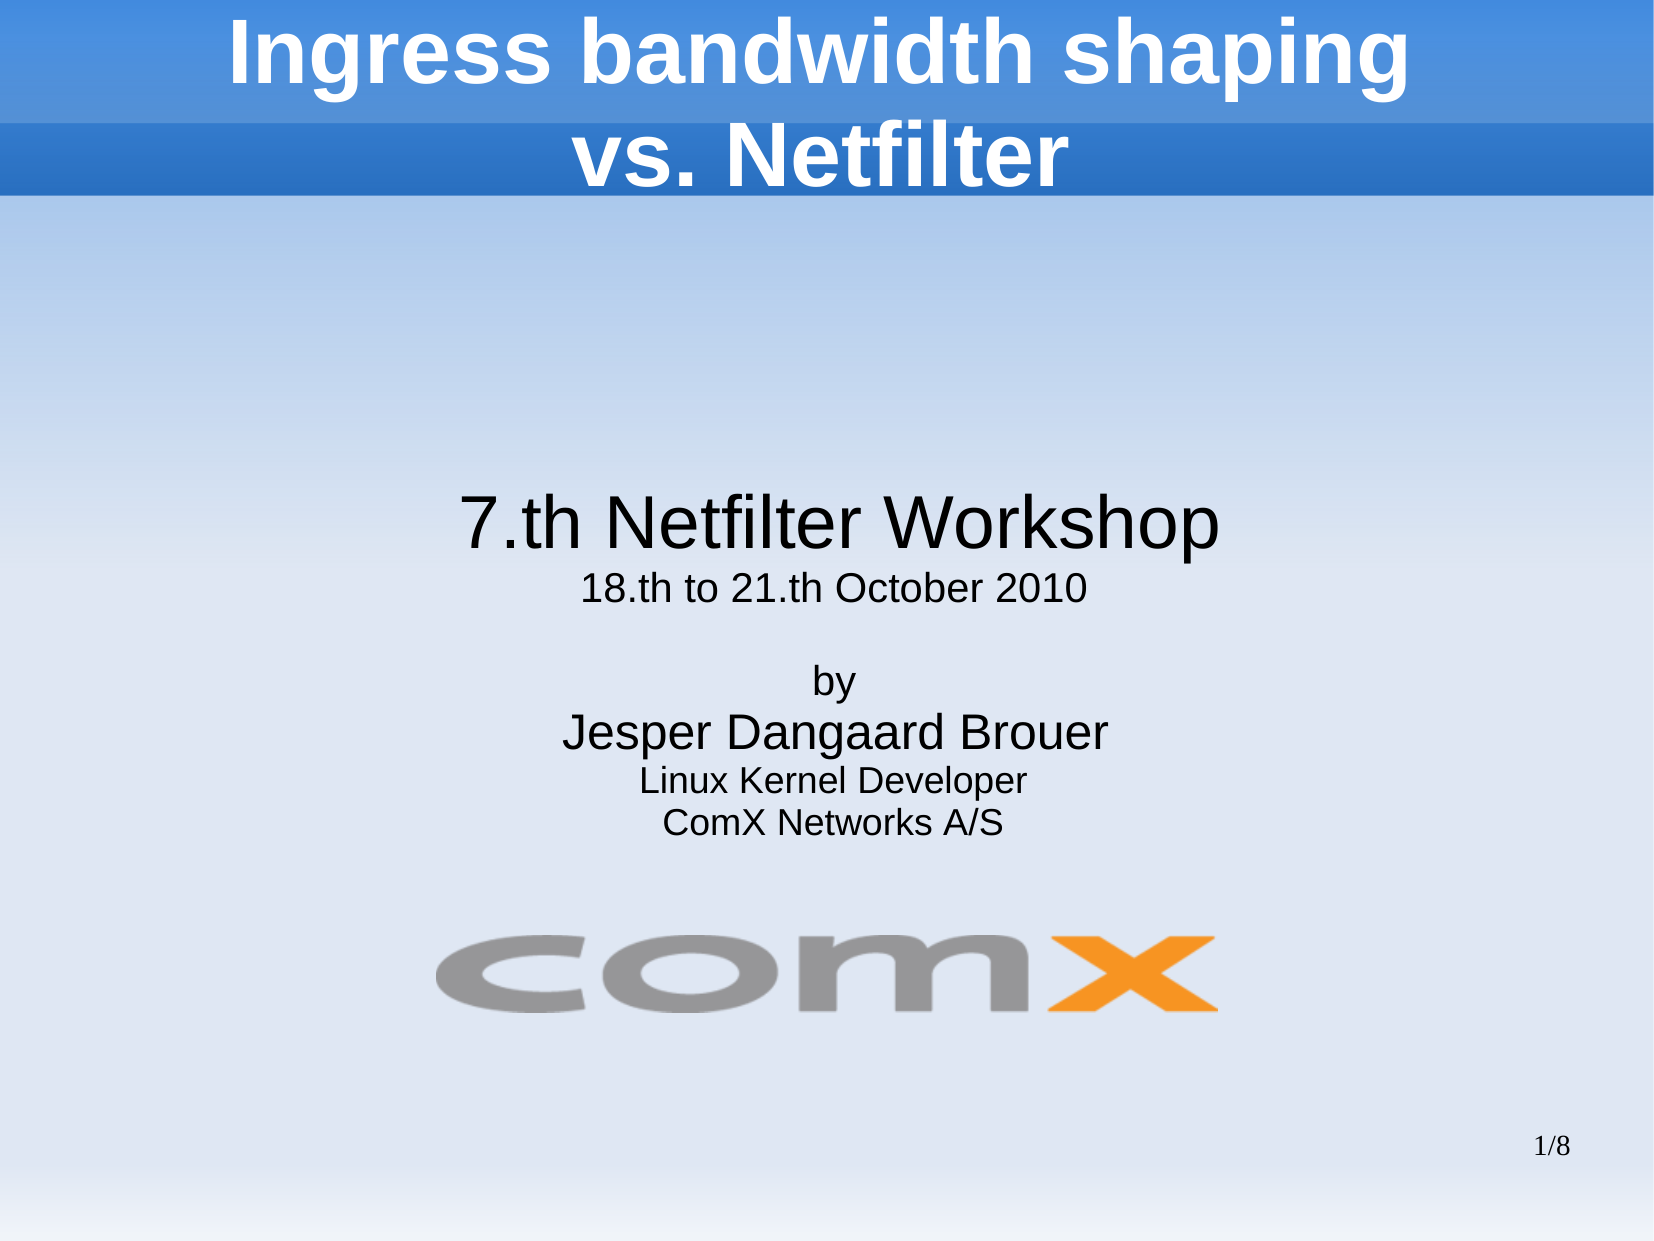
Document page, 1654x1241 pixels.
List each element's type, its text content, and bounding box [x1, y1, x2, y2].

title Ingress bandwidth shaping vs. Netfilter [76, 0, 1565, 208]
subtitle 7.th Netfilter Workshop 18.th to 21.th October 2010 by Jesper Dangaard Brouer Linux Kernel Developer ComX Networks A/S [82, 290, 1571, 1109]
picture [0, 0, 1654, 1241]
